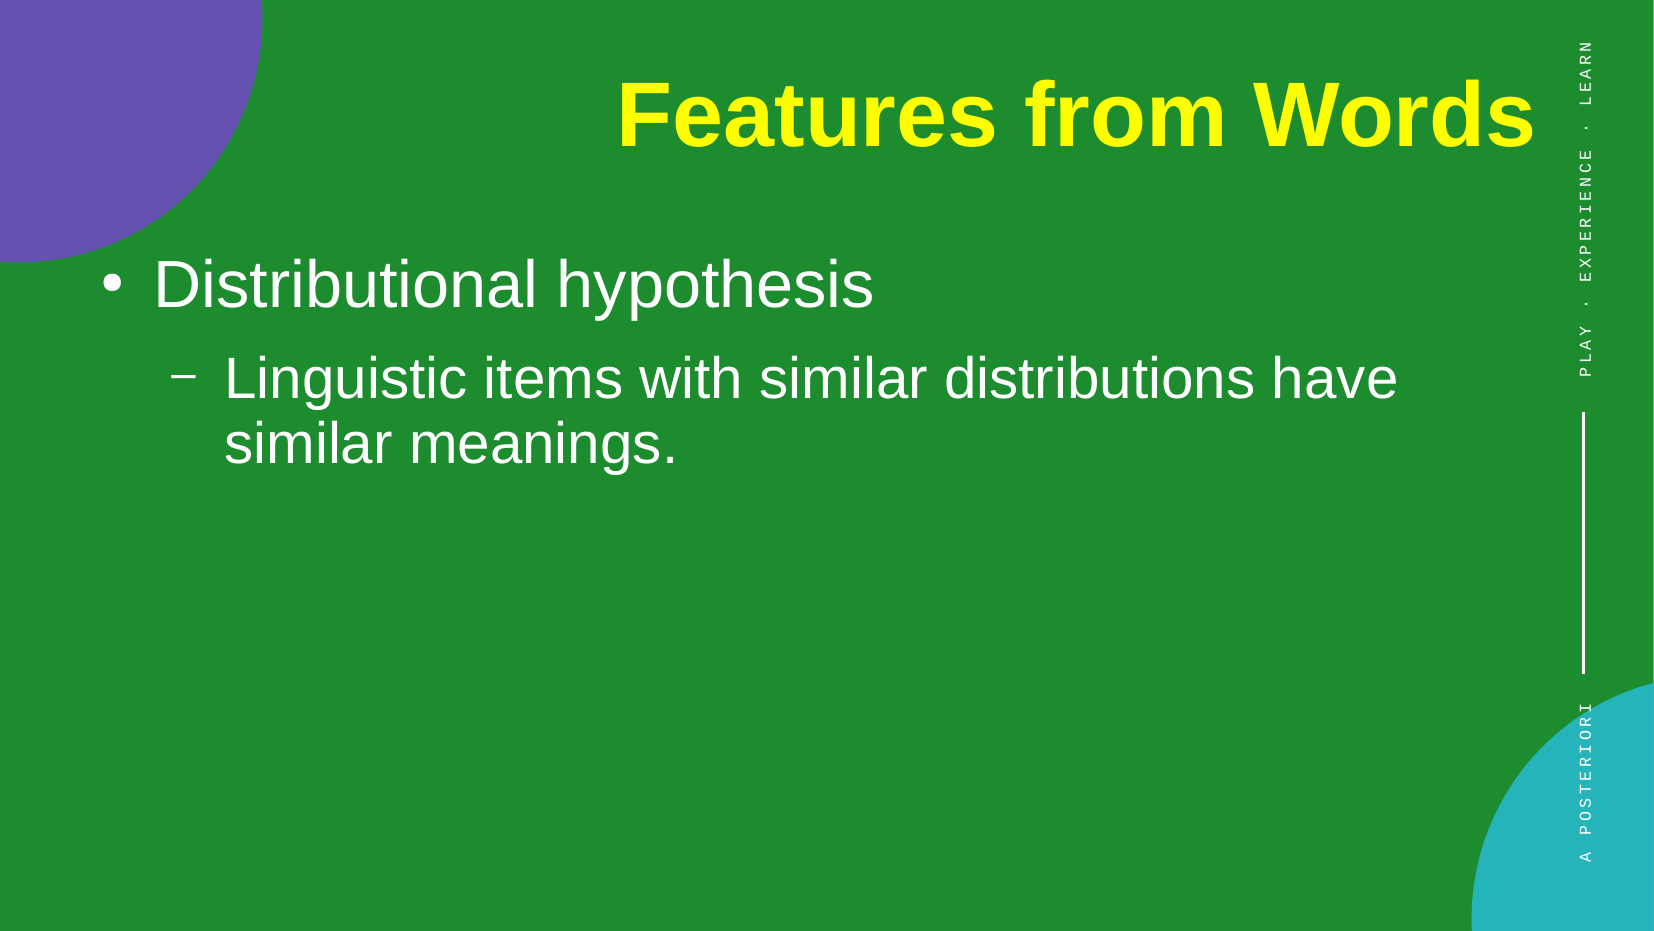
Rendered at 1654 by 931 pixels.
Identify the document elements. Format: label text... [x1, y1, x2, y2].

title Features from Words [262, 37, 1538, 193]
list Distributional hypothesis Linguistic items with similar distributions have similar meanings. [82, 247, 1571, 787]
